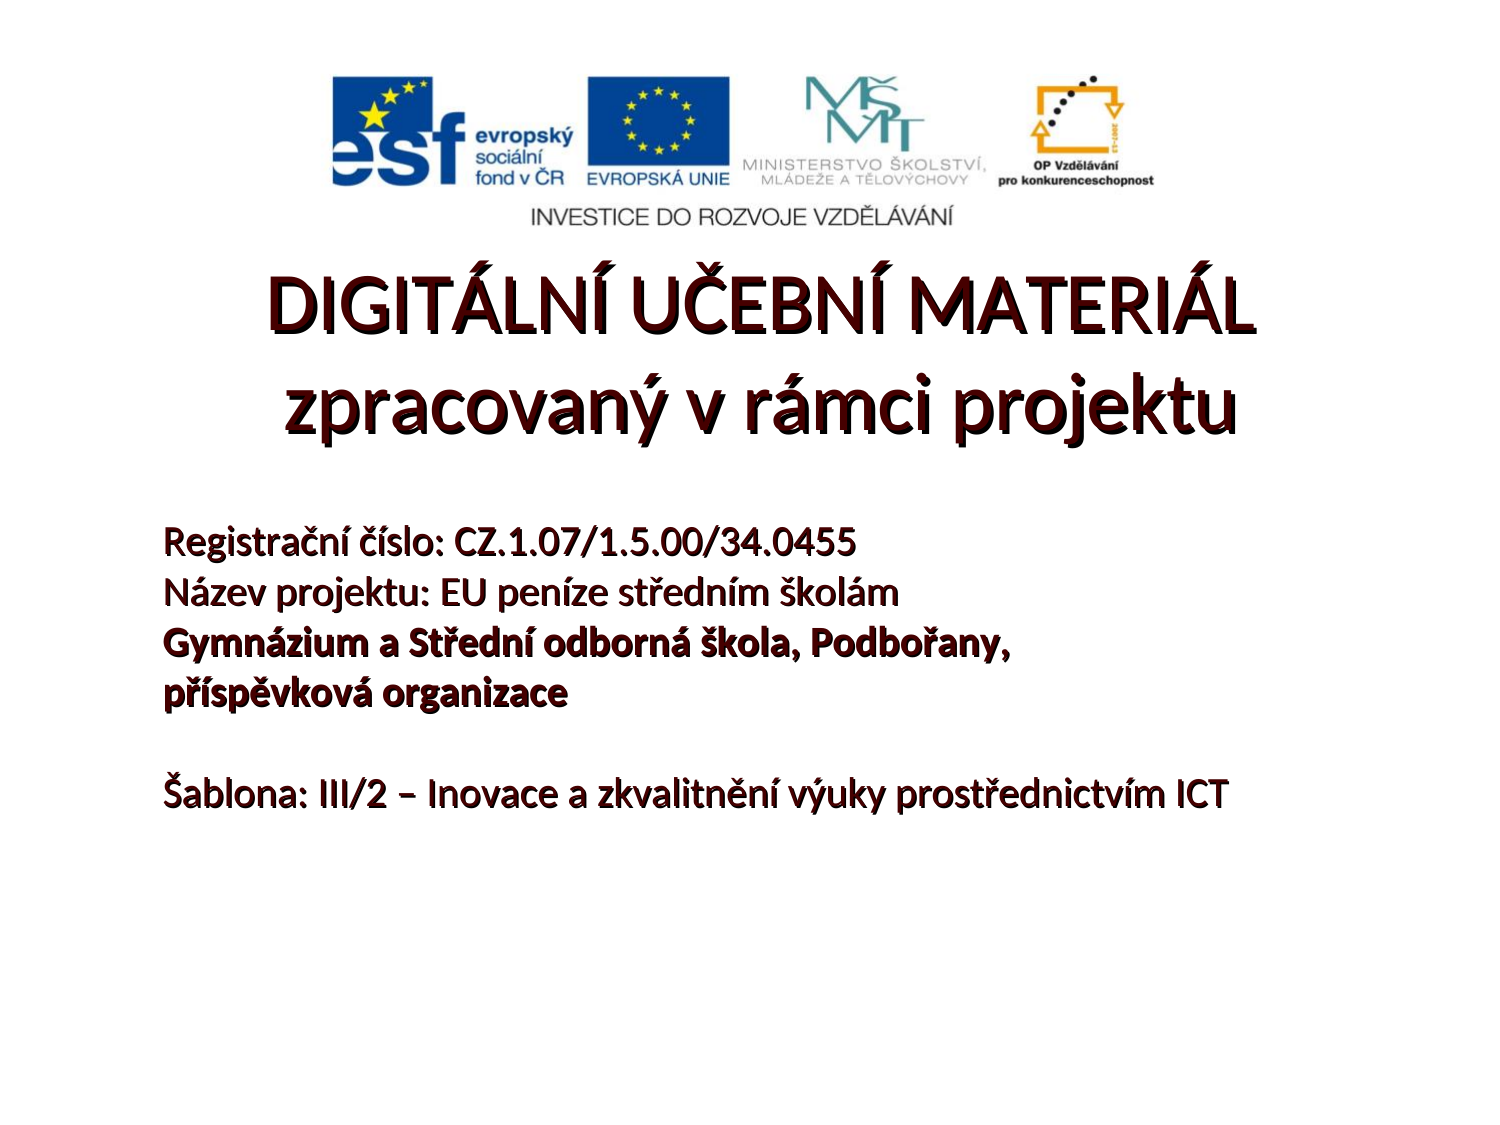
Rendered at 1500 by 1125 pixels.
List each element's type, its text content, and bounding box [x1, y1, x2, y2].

text_box Registrační číslo: CZ.1.07/1.5.00/34.0455 Název projektu: EU peníze středním školám Gymnázium a Střední odborná škola, Podbořany, příspěvková organizace Šablona: III/2 – Inovace a zkvalitnění výuky prostřednictvím ICT [147, 515, 1376, 1024]
title DIGITÁLNÍ UČEBNÍ MATERIÁL zpracovaný v rámci projektu [159, 239, 1364, 455]
picture [289, 42, 1210, 253]
